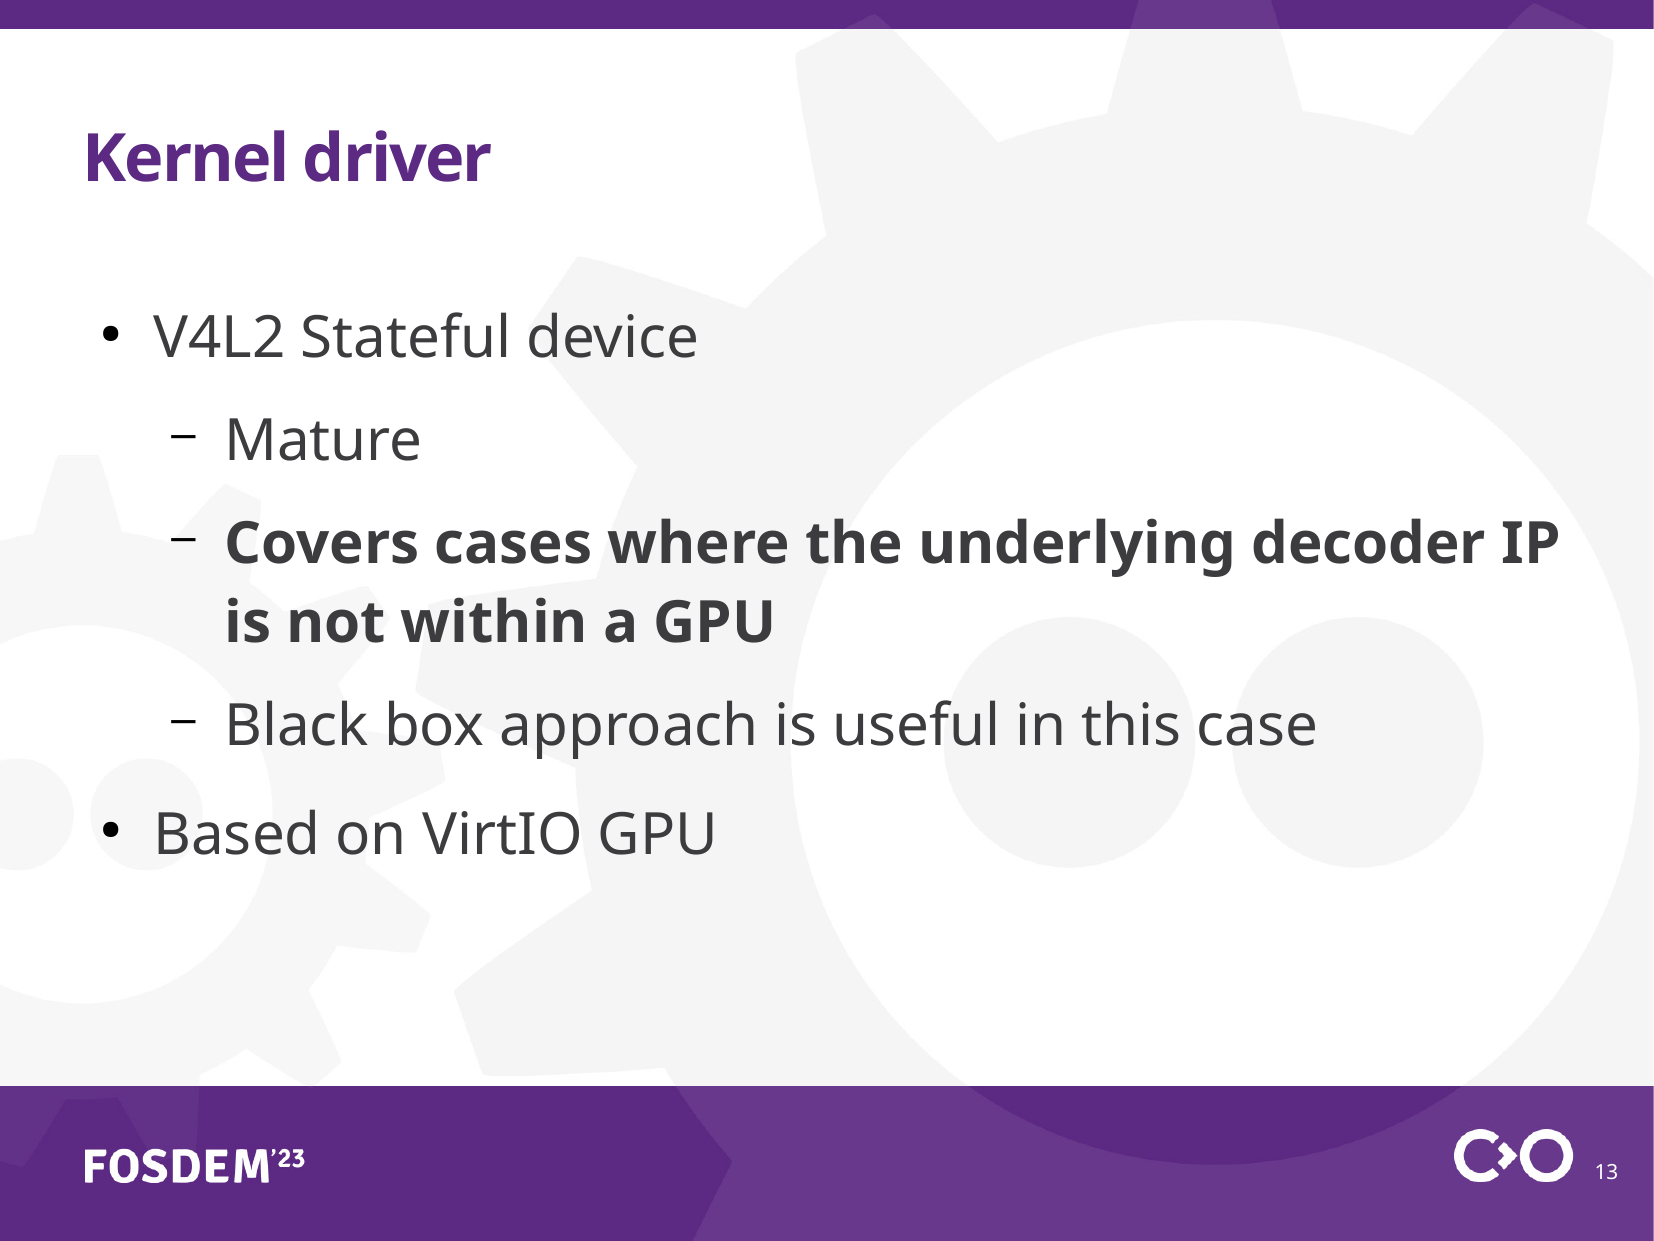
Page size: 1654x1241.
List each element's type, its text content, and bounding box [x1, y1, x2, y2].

list V4L2 Stateful device Mature Covers cases where the underlying decoder IP is not within a GPU Black box approach is useful in this case Based on VirtIO GPU [82, 224, 1571, 1052]
title Kernel driver [82, 47, 1571, 201]
picture [0, 0, 1654, 1241]
